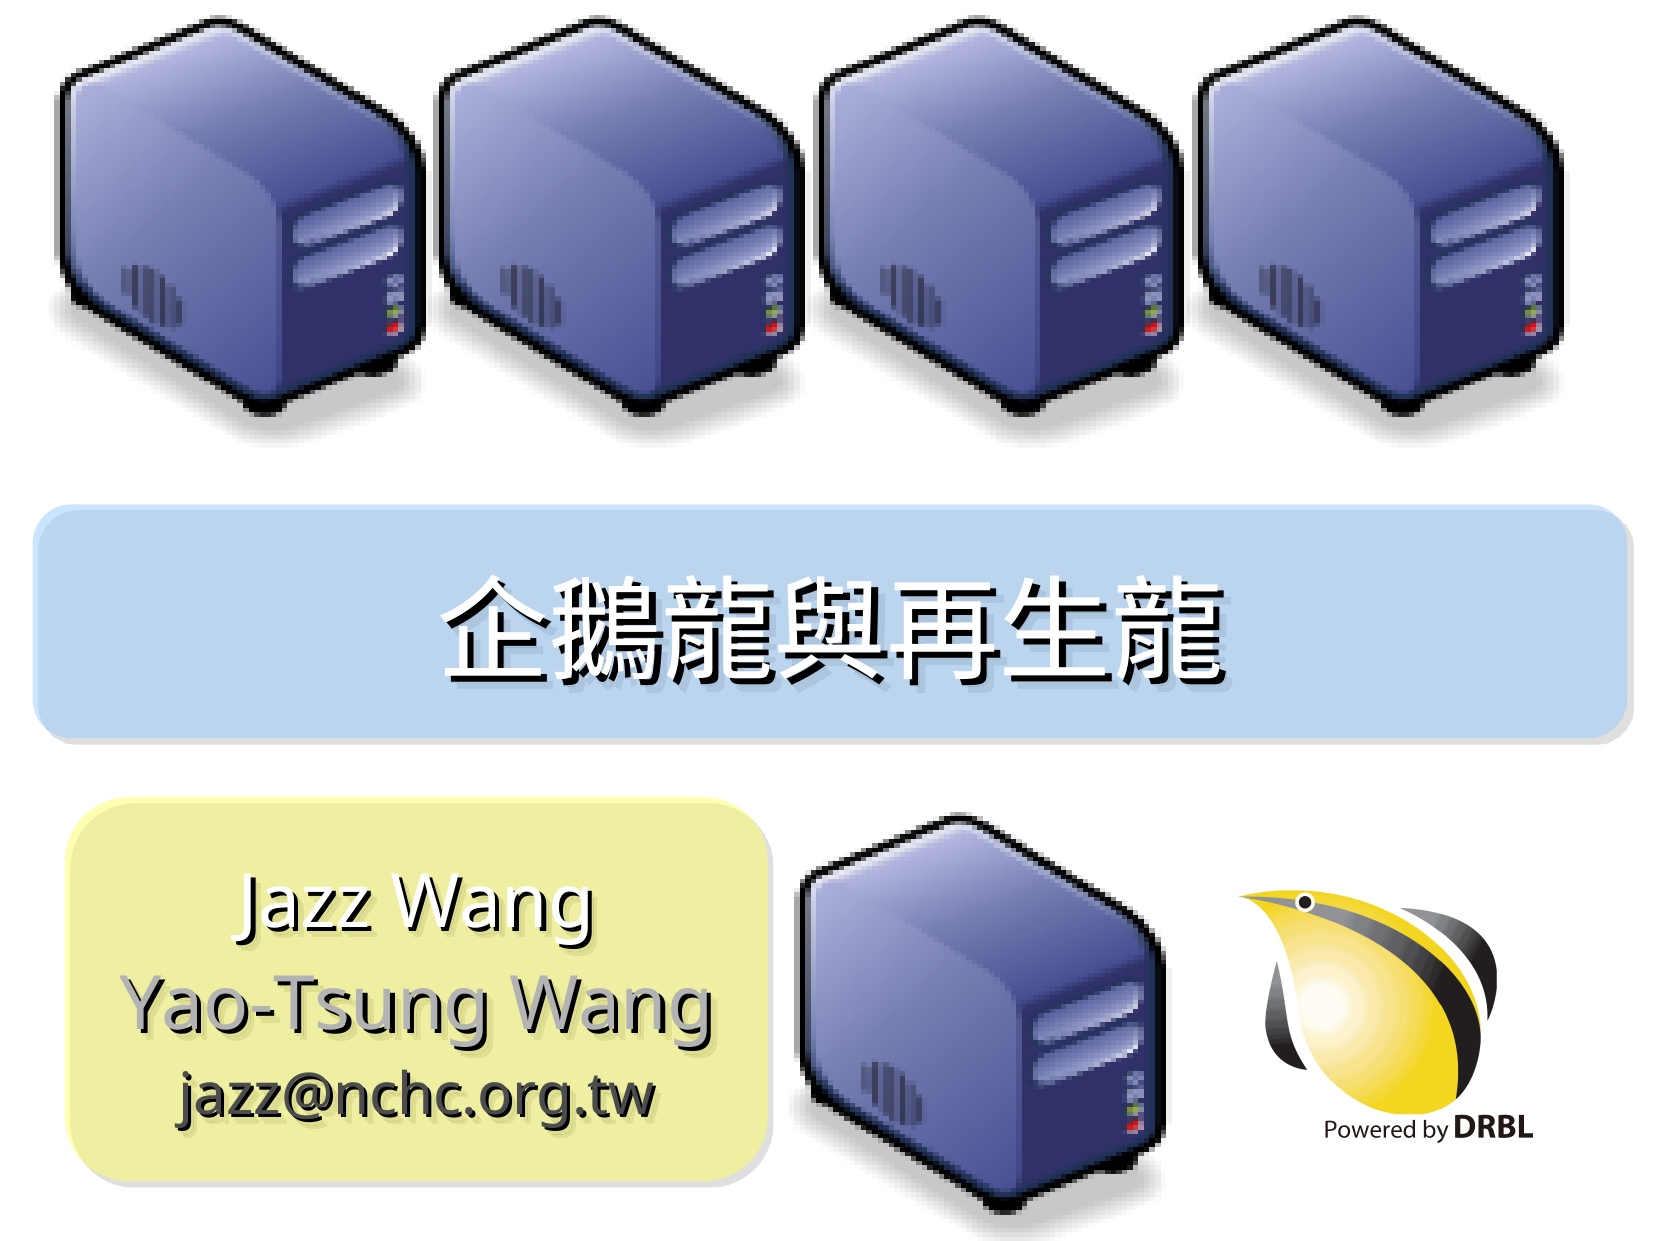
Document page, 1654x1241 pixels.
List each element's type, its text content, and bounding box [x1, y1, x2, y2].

text_box 企鵝龍與再生龍 [32, 504, 1628, 739]
picture [767, 799, 1211, 1241]
picture [27, 2, 1609, 502]
text_box Jazz Wang Yao-Tsung Wang jazz@nchc.org.tw [64, 797, 768, 1182]
picture [1224, 874, 1548, 1152]
